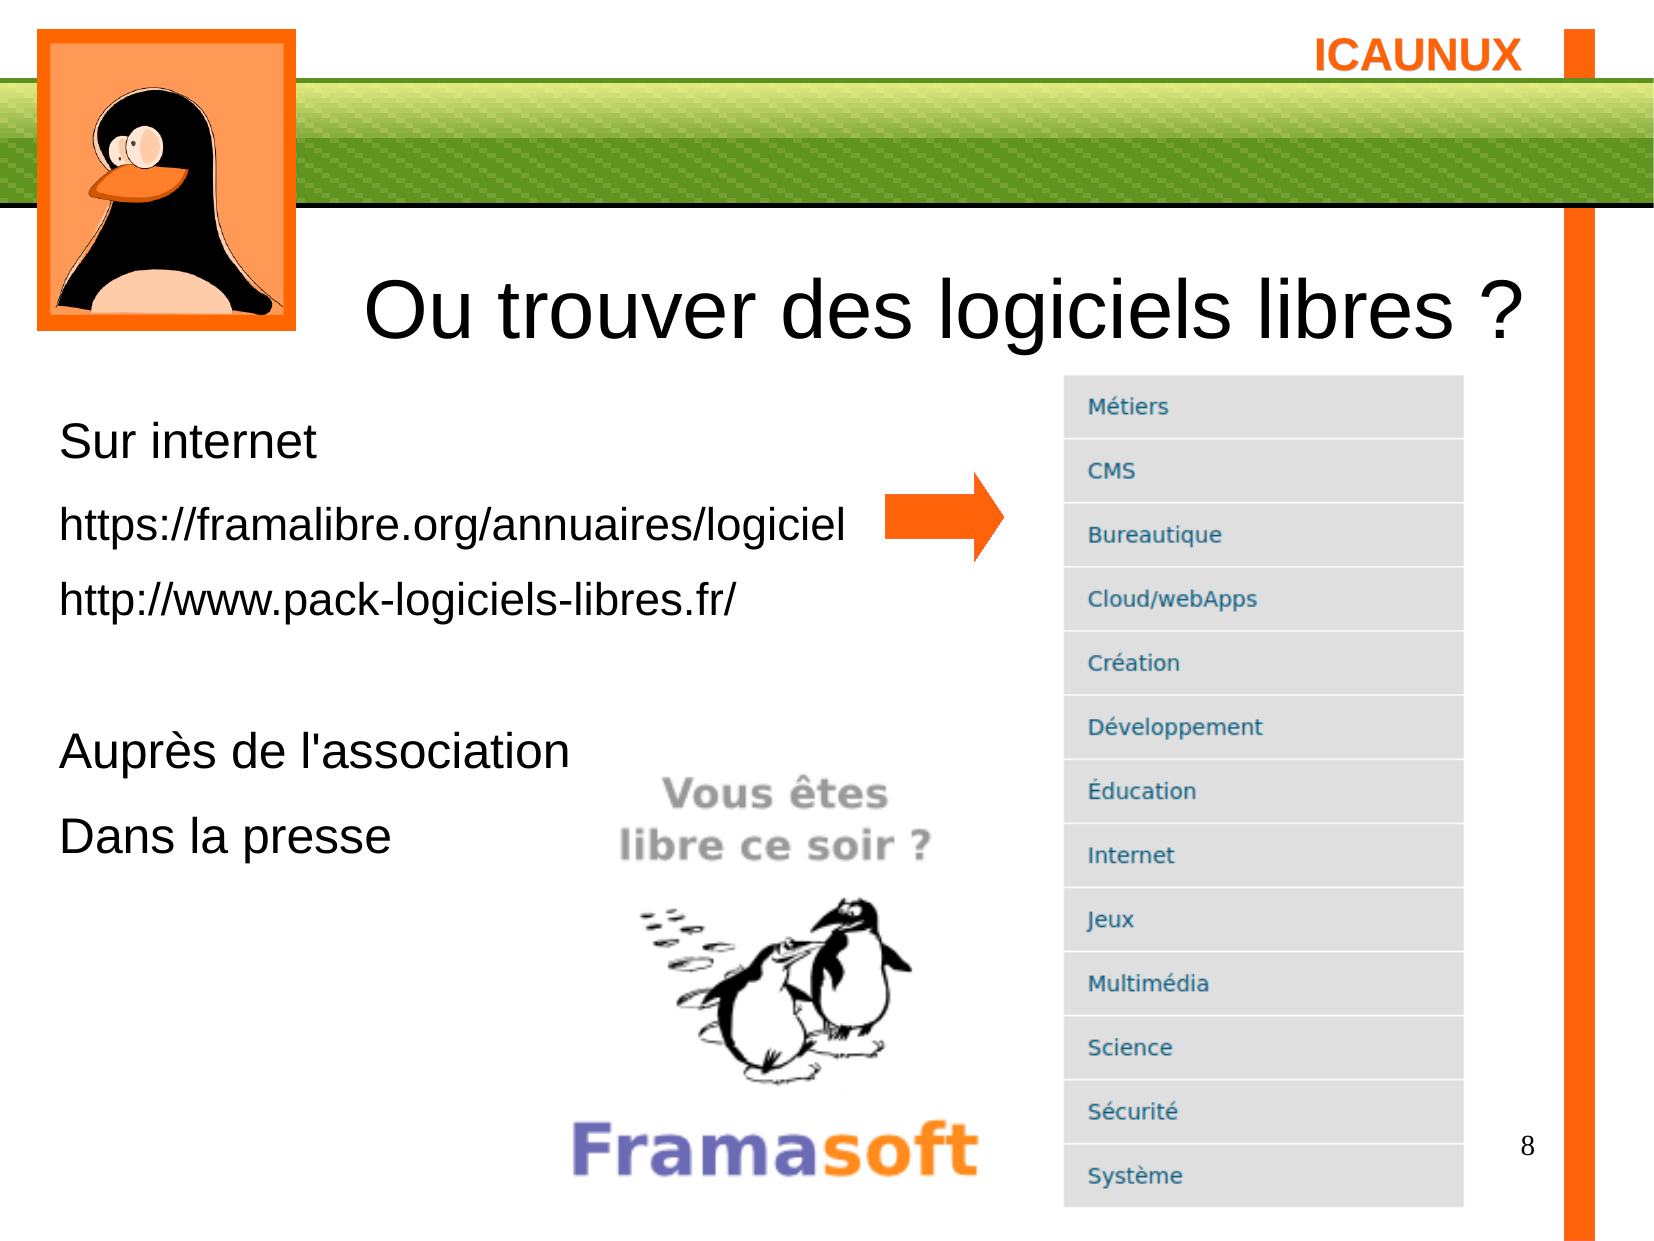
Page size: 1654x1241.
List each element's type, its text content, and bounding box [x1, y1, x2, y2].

picture [1047, 360, 1483, 1223]
picture [0, 29, 1654, 331]
picture [561, 767, 992, 1199]
title Ou trouver des logiciels libres ? [354, 235, 1536, 384]
list Sur internet https://framalibre.org/annuaires/logiciel http://www.pack-logiciels-libres.fr/ Auprès de l'association Dans la presse [59, 413, 1047, 1035]
text_box [885, 472, 1004, 562]
